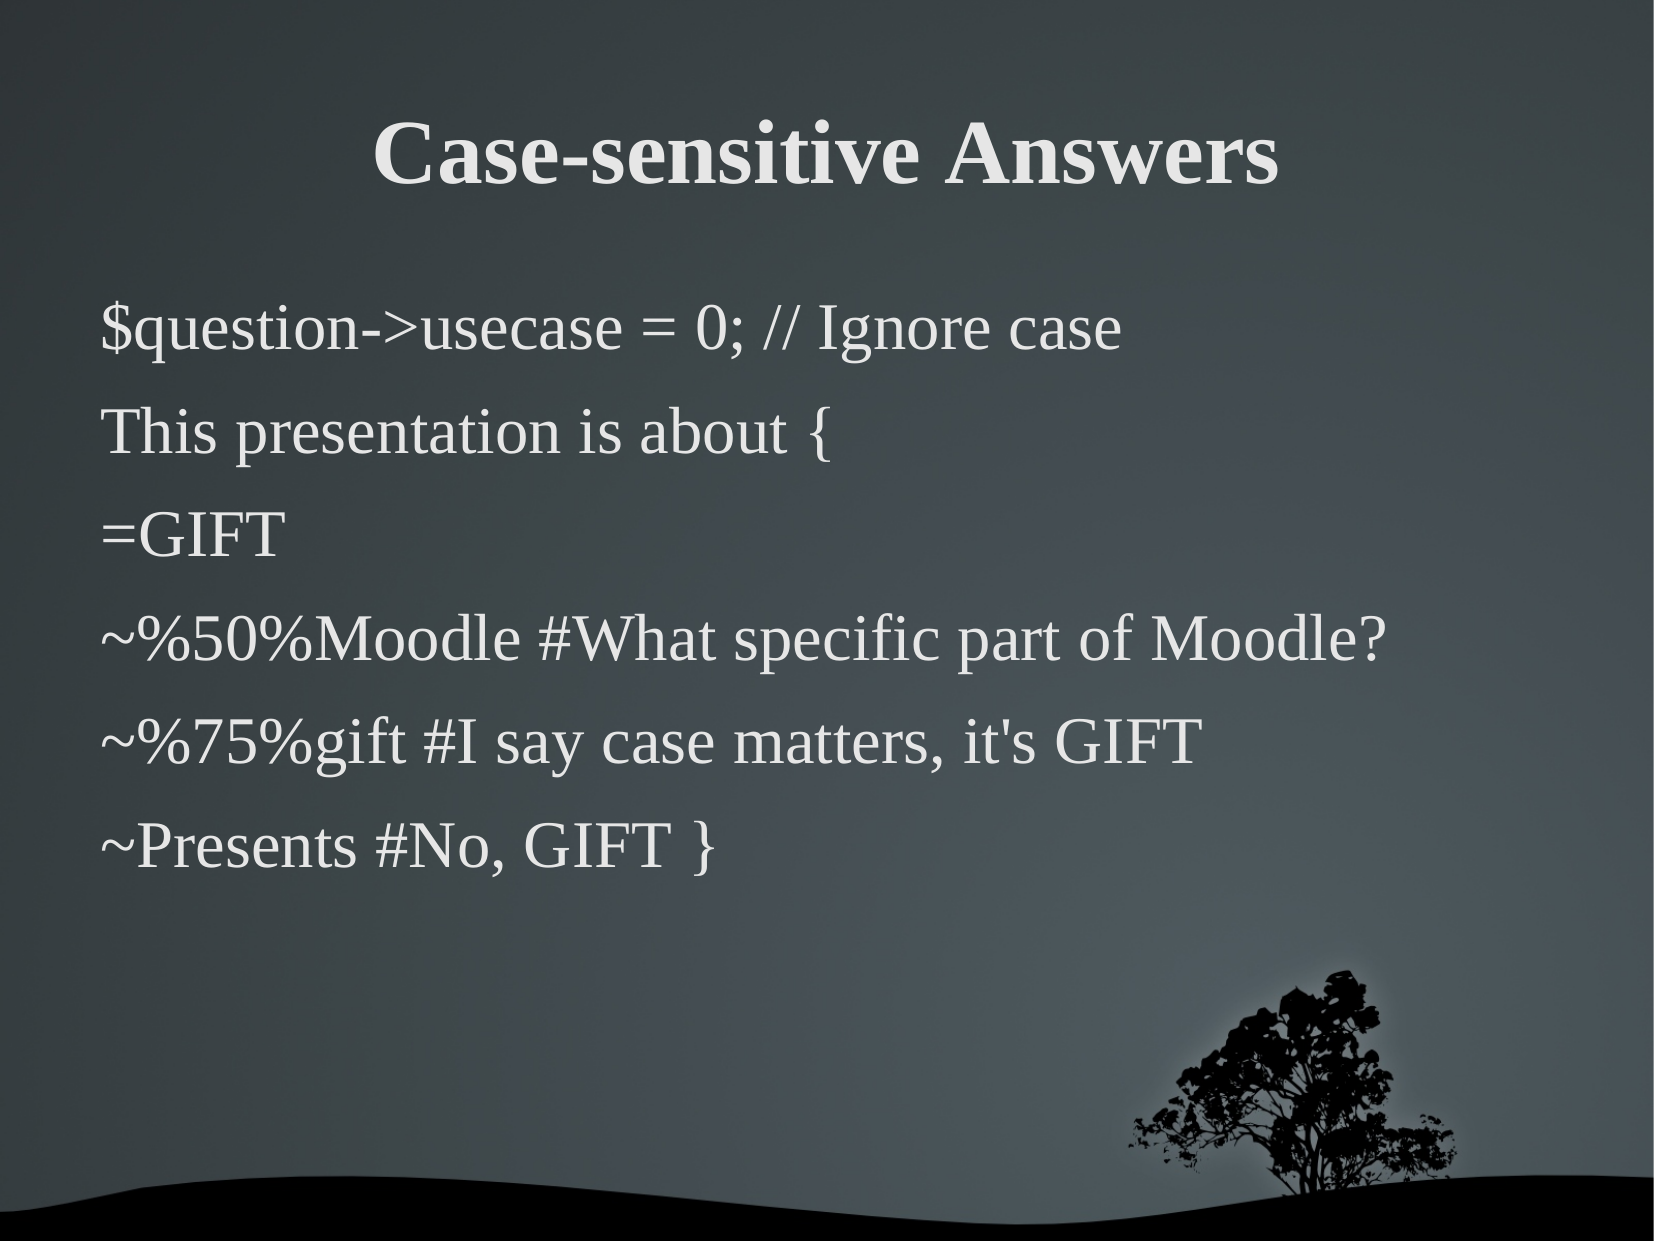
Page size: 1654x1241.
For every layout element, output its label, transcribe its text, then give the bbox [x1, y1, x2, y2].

title Case-sensitive Answers [82, 56, 1571, 250]
list $question->usecase = 0; // Ignore case This presentation is about { =GIFT ~%50%Moodle #What specific part of Moodle? ~%75%gift #I say case matters, it's GIFT ~Presents #No, GIFT } [82, 290, 1571, 1094]
picture [0, 0, 1654, 1241]
